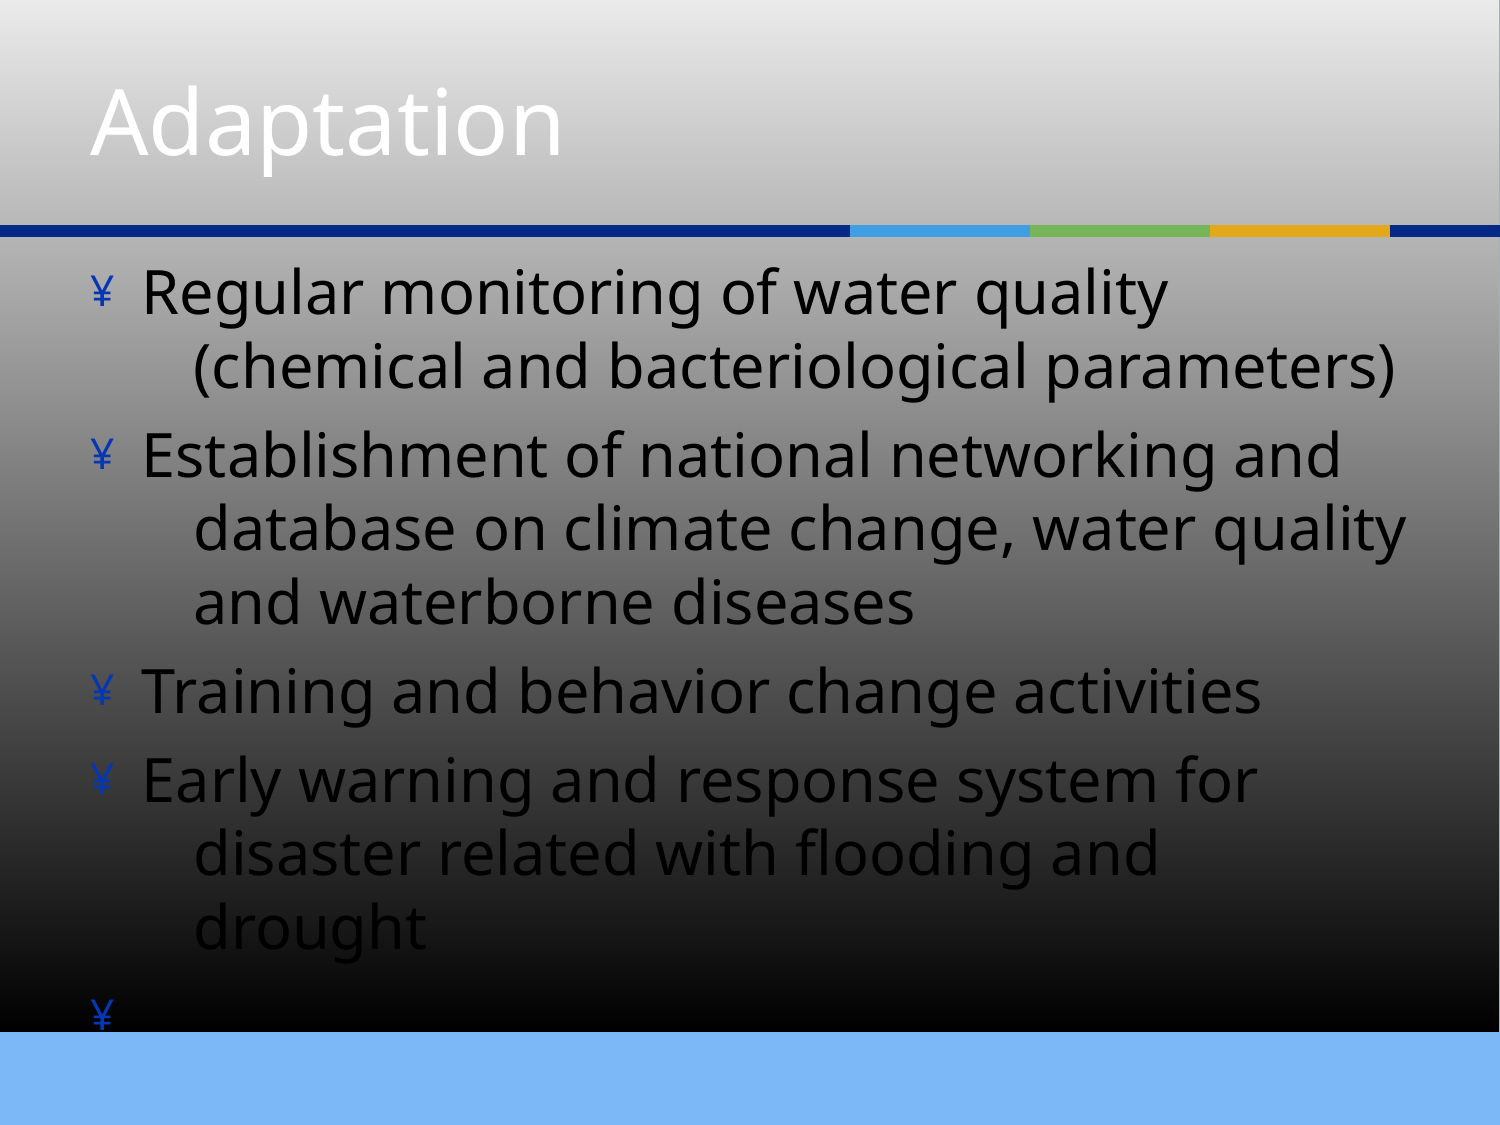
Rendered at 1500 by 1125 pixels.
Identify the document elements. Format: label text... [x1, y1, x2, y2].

list Regular monitoring of water quality (chemical and bacteriological parameters) Establishment of national networking and database on climate change, water quality and waterborne diseases Training and behavior change activities Early warning and response system for disaster related with flooding and drought [75, 246, 1426, 1006]
title Adaptation [75, 24, 1426, 213]
